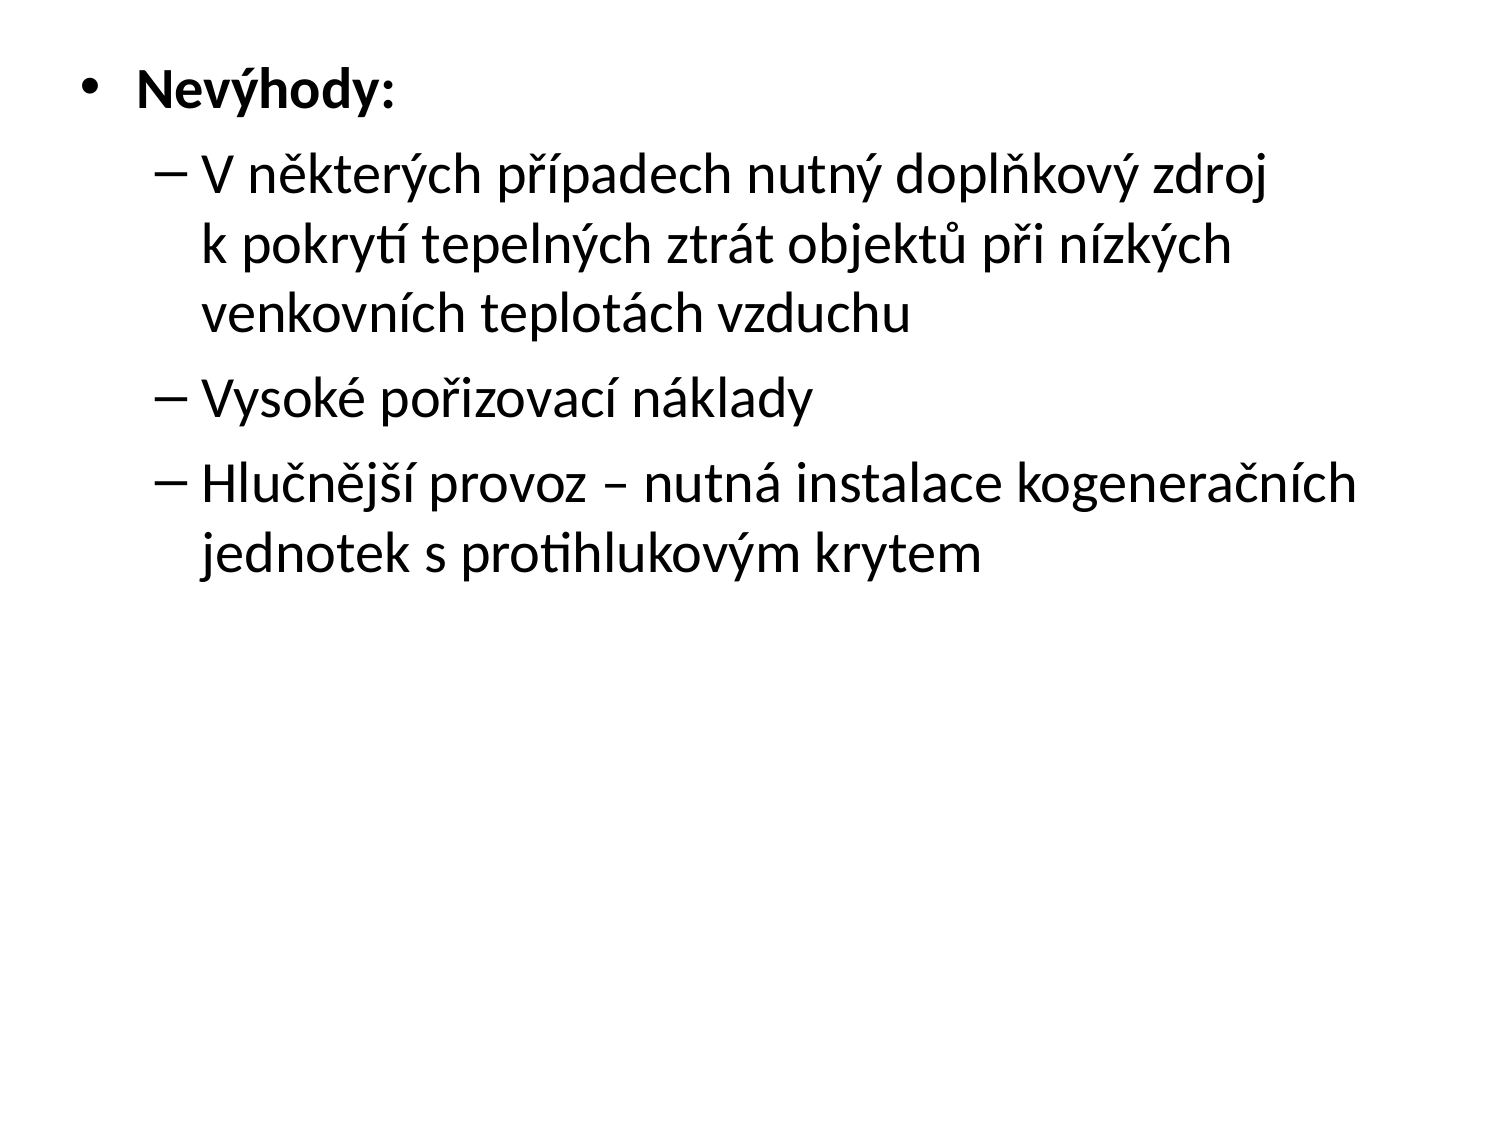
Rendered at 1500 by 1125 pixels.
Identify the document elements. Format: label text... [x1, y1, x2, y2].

list Nevýhody: V některých případech nutný doplňkový zdroj k pokrytí tepelných ztrát objektů při nízkých venkovních teplotách vzduchu Vysoké pořizovací náklady Hlučnější provoz – nutná instalace kogeneračních jednotek s protihlukovým krytem [64, 42, 1436, 1095]
